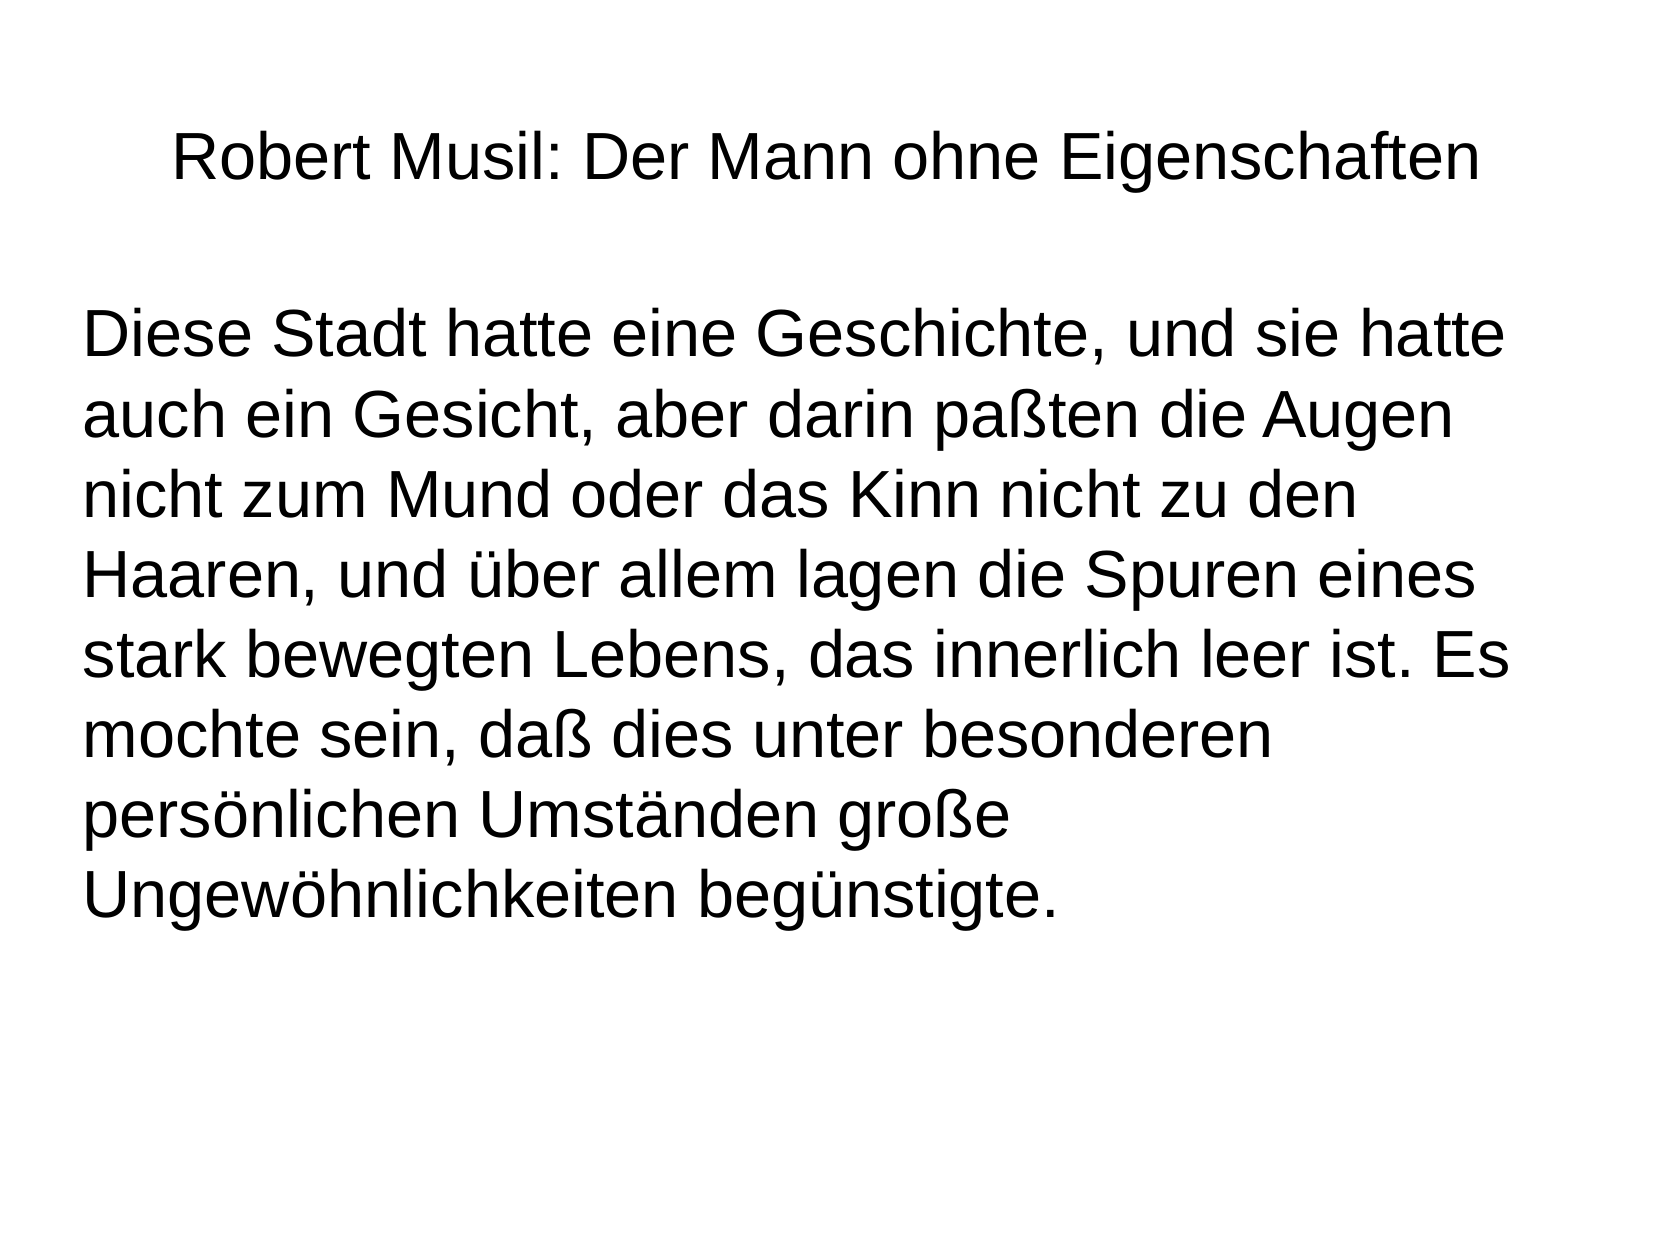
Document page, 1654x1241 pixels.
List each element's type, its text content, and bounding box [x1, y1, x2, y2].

list Diese Stadt hatte eine Geschichte, und sie hatte auch ein Gesicht, aber darin paßten die Augen nicht zum Mund oder das Kinn nicht zu den Haaren, und über allem lagen die Spuren eines stark bewegten Lebens, das innerlich leer ist. Es mochte sein, daß dies unter besonderen persönlichen Umständen große Ungewöhnlichkeiten begünstigte. [82, 290, 1571, 1010]
title Robert Musil: Der Mann ohne Eigenschaften [82, 49, 1571, 257]
